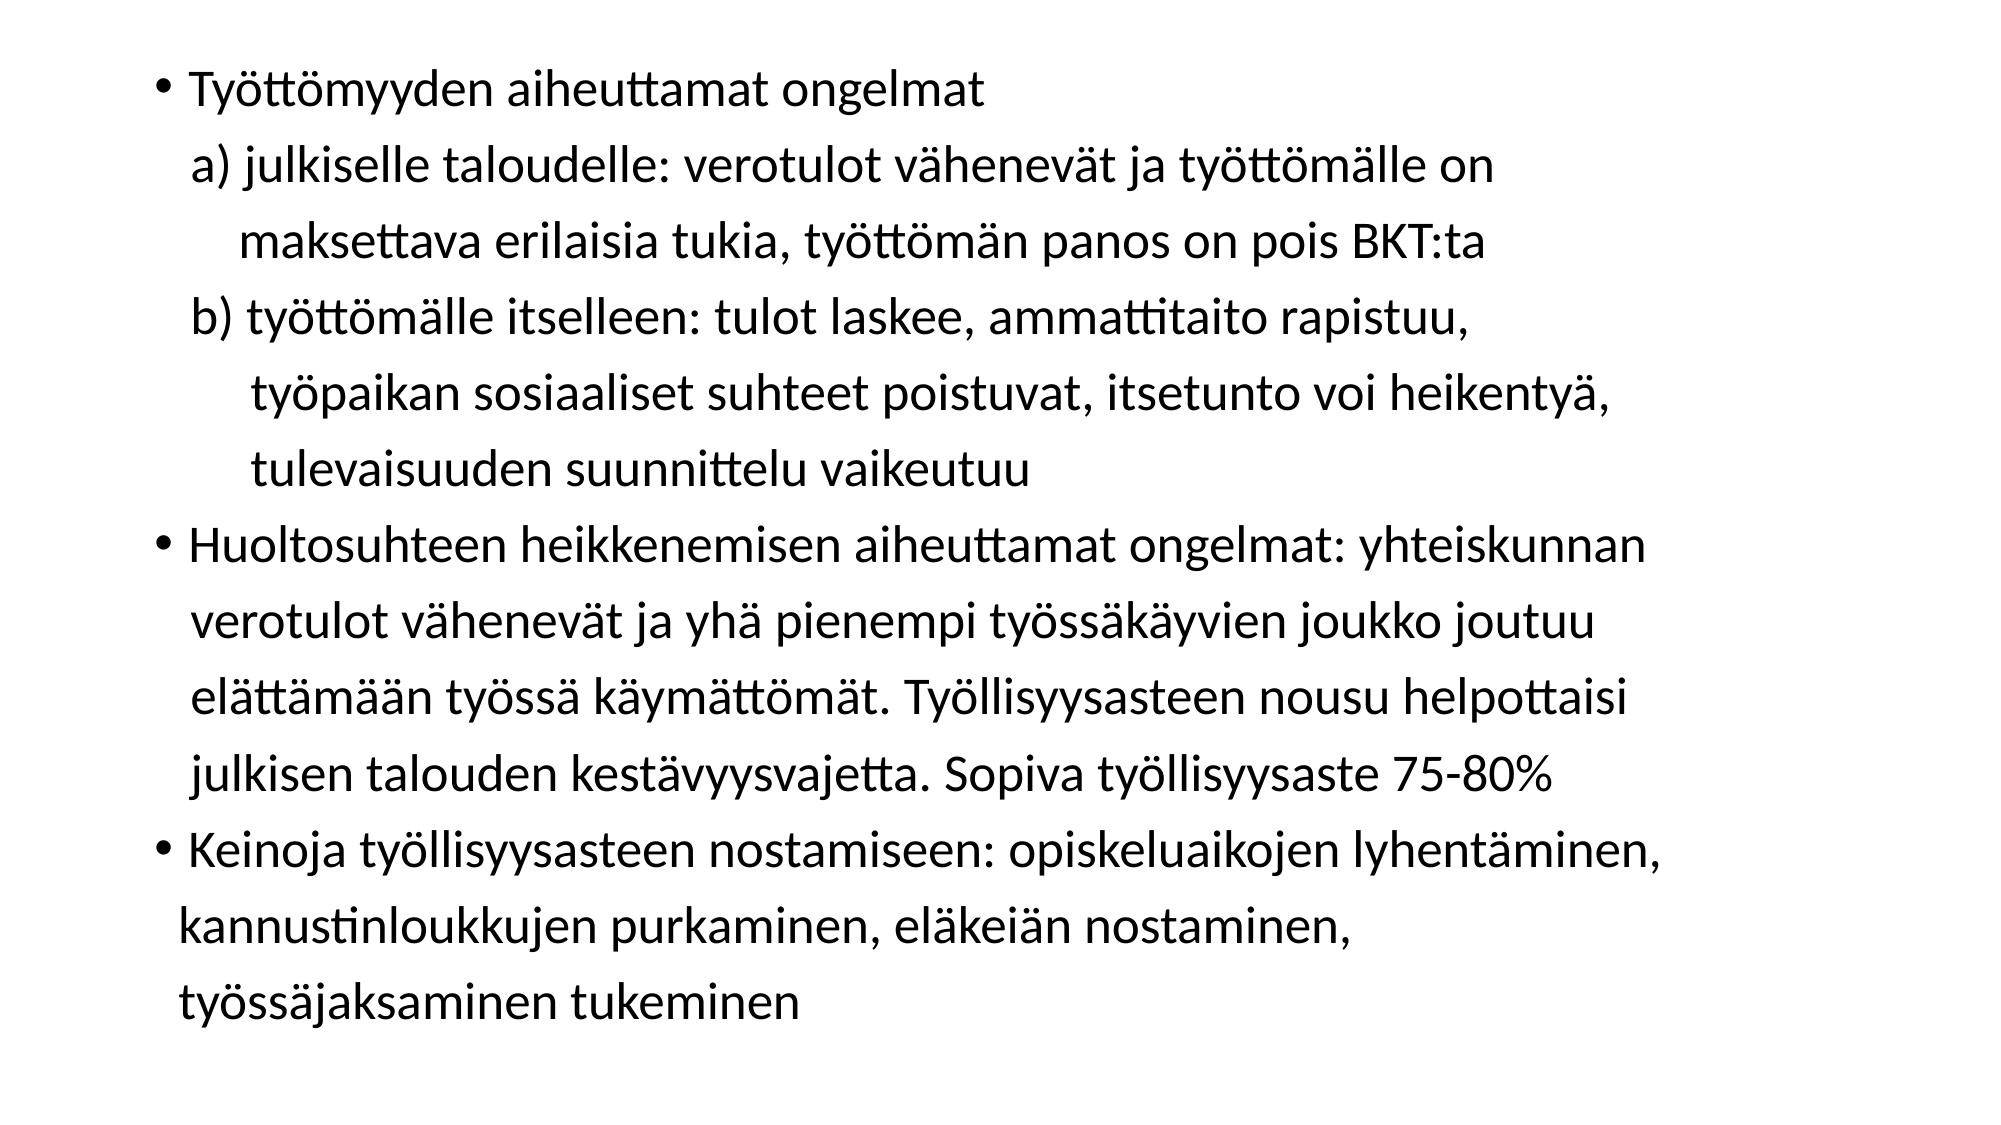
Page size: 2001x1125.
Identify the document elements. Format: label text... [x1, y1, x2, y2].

list Työttömyyden aiheuttamat ongelmat a) julkiselle taloudelle: verotulot vähenevät ja työttömälle on maksettava erilaisia tukia, työttömän panos on pois BKT:ta b) työttömälle itselleen: tulot laskee, ammattitaito rapistuu, työpaikan sosiaaliset suhteet poistuvat, itsetunto voi heikentyä, tulevaisuuden suunnittelu vaikeutuu Huoltosuhteen heikkenemisen aiheuttamat ongelmat: yhteiskunnan verotulot vähenevät ja yhä pienempi työssäkäyvien joukko joutuu elättämään työssä käymättömät. Työllisyysasteen nousu helpottaisi julkisen talouden kestävyysvajetta. Sopiva työllisyysaste 75-80% Keinoja työllisyysasteen nostamiseen: opiskeluaikojen lyhentäminen, kannustinloukkujen purkaminen, eläkeiän nostaminen, työssäjaksaminen tukeminen [139, 52, 1865, 1045]
